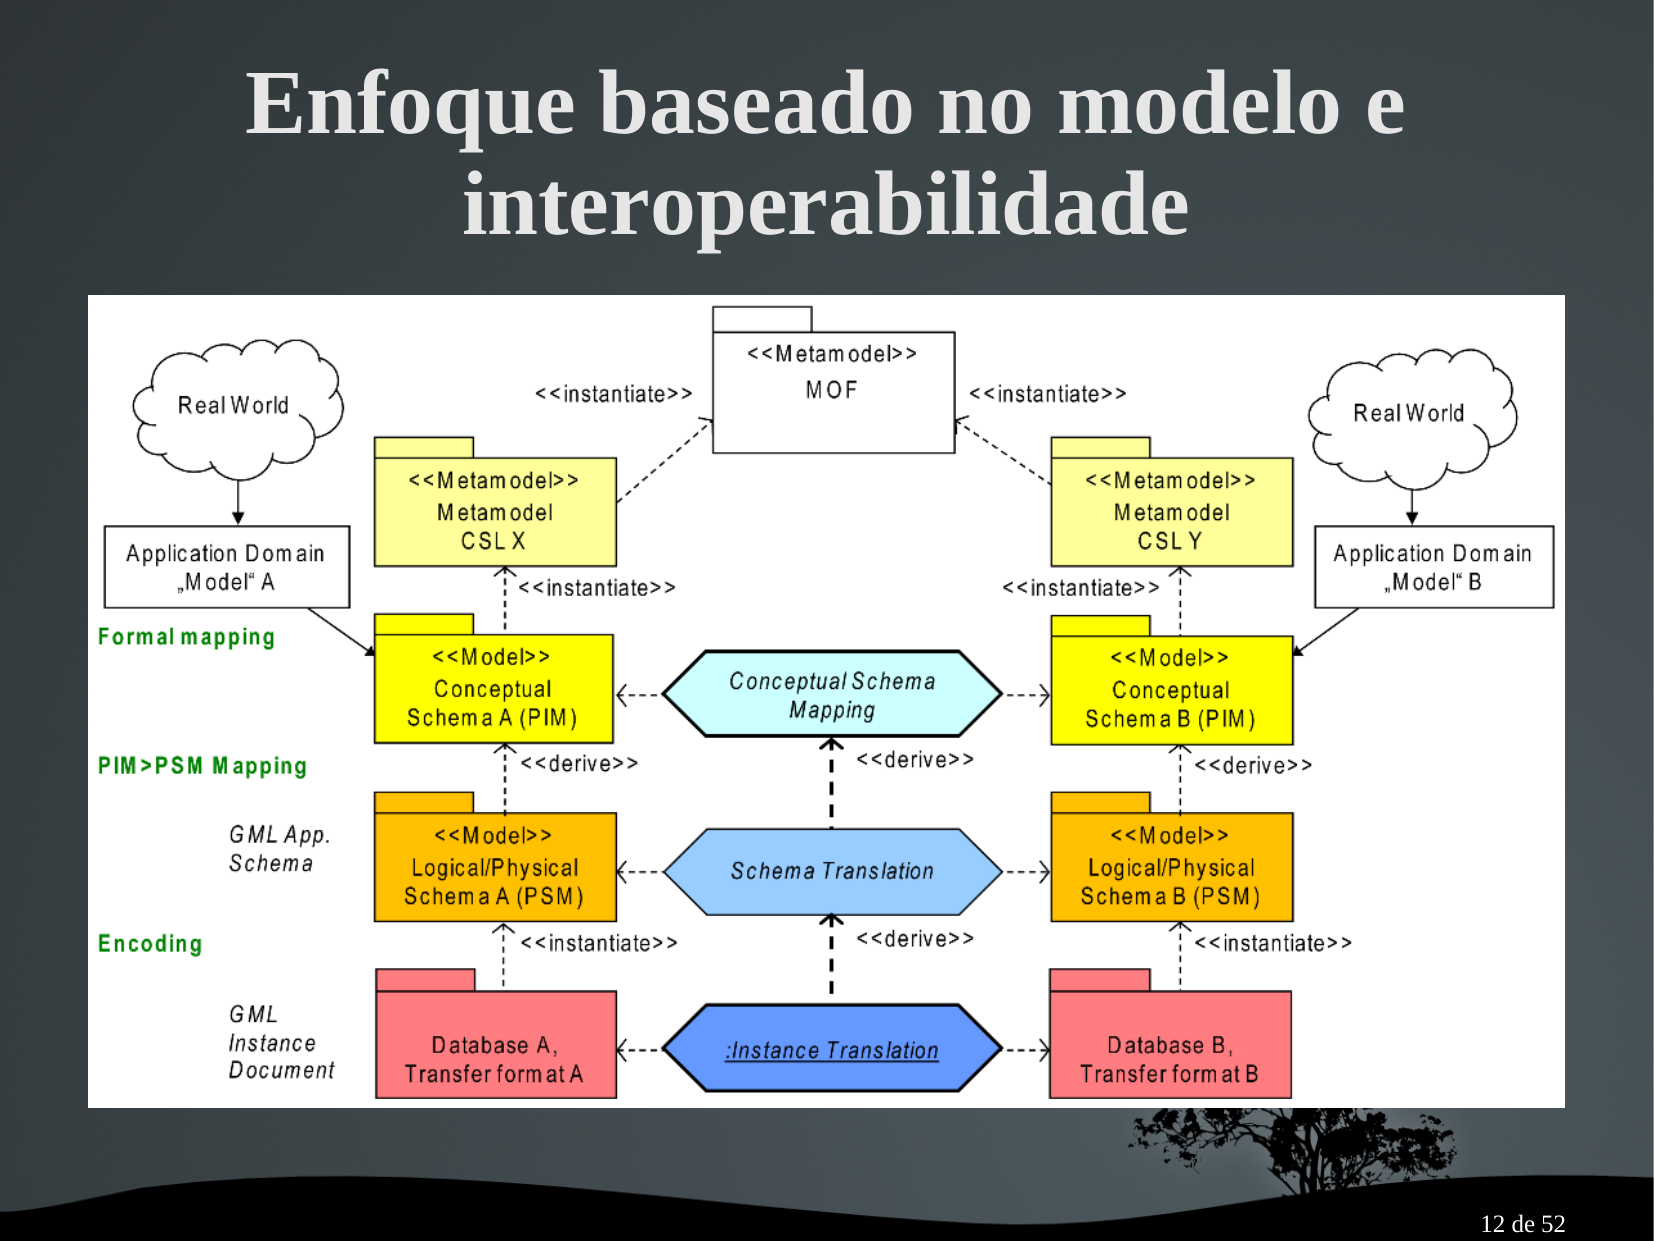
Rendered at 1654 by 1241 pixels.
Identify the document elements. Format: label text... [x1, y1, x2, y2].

chart [82, 290, 1571, 1109]
picture [0, 0, 1654, 1241]
title Enfoque baseado no modelo e interoperabilidade [82, 33, 1571, 273]
